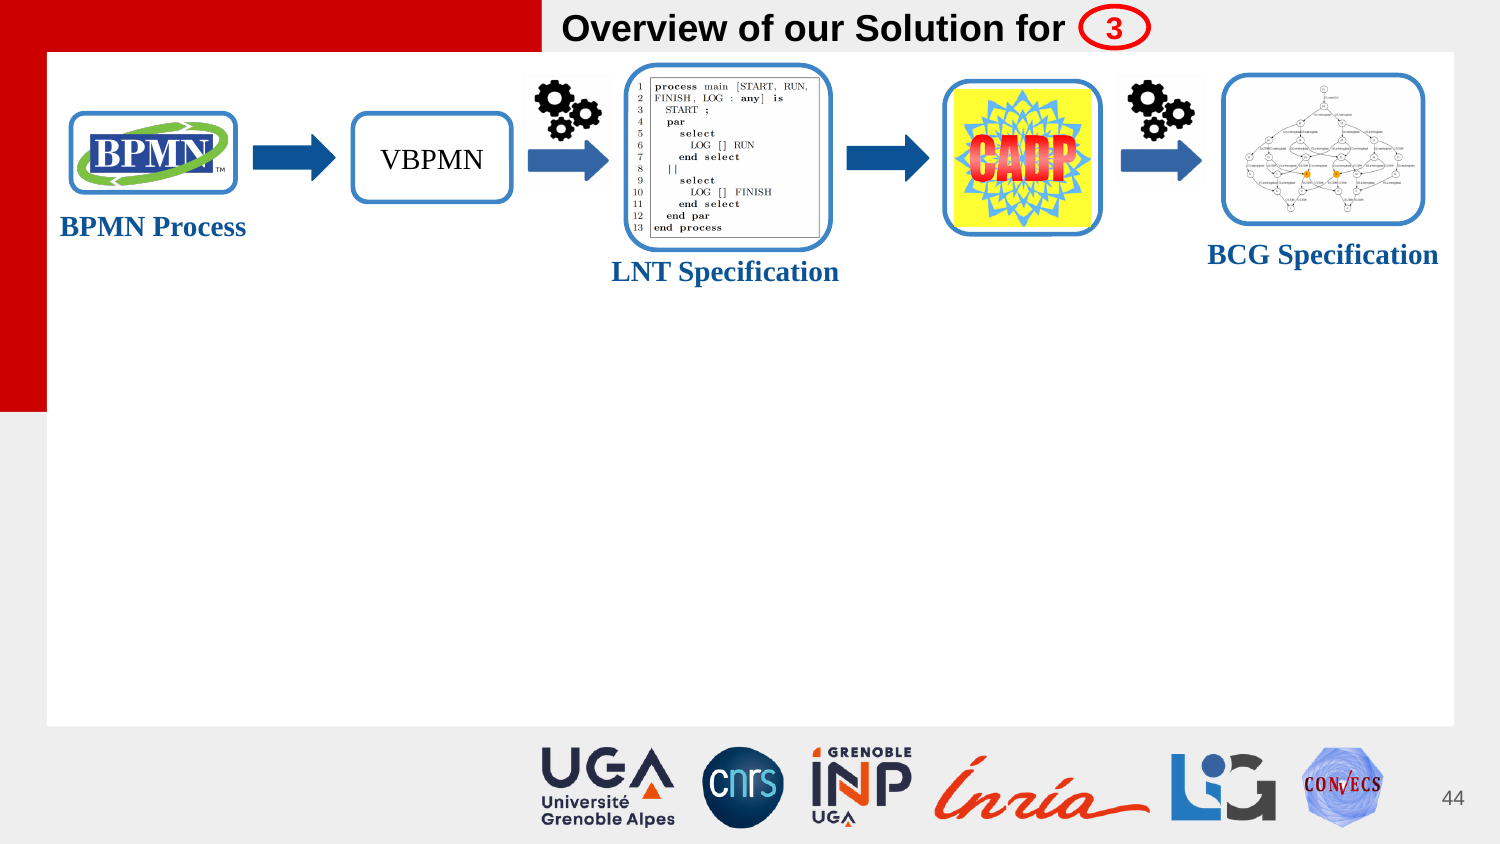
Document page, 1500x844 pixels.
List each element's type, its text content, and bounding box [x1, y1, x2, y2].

text_box [847, 135, 929, 181]
text_box [253, 134, 335, 181]
text_box LNT Specification [588, 248, 863, 291]
slide_number <numéro> [1389, 764, 1480, 830]
text_box VBPMN [352, 113, 512, 202]
text_box BPMN Process [12, 197, 294, 252]
text_box BCG Specification [1182, 225, 1464, 281]
picture [0, 0, 1500, 844]
text_box 3 [1080, 6, 1149, 49]
text_box Overview of our Solution for [546, 0, 1441, 55]
